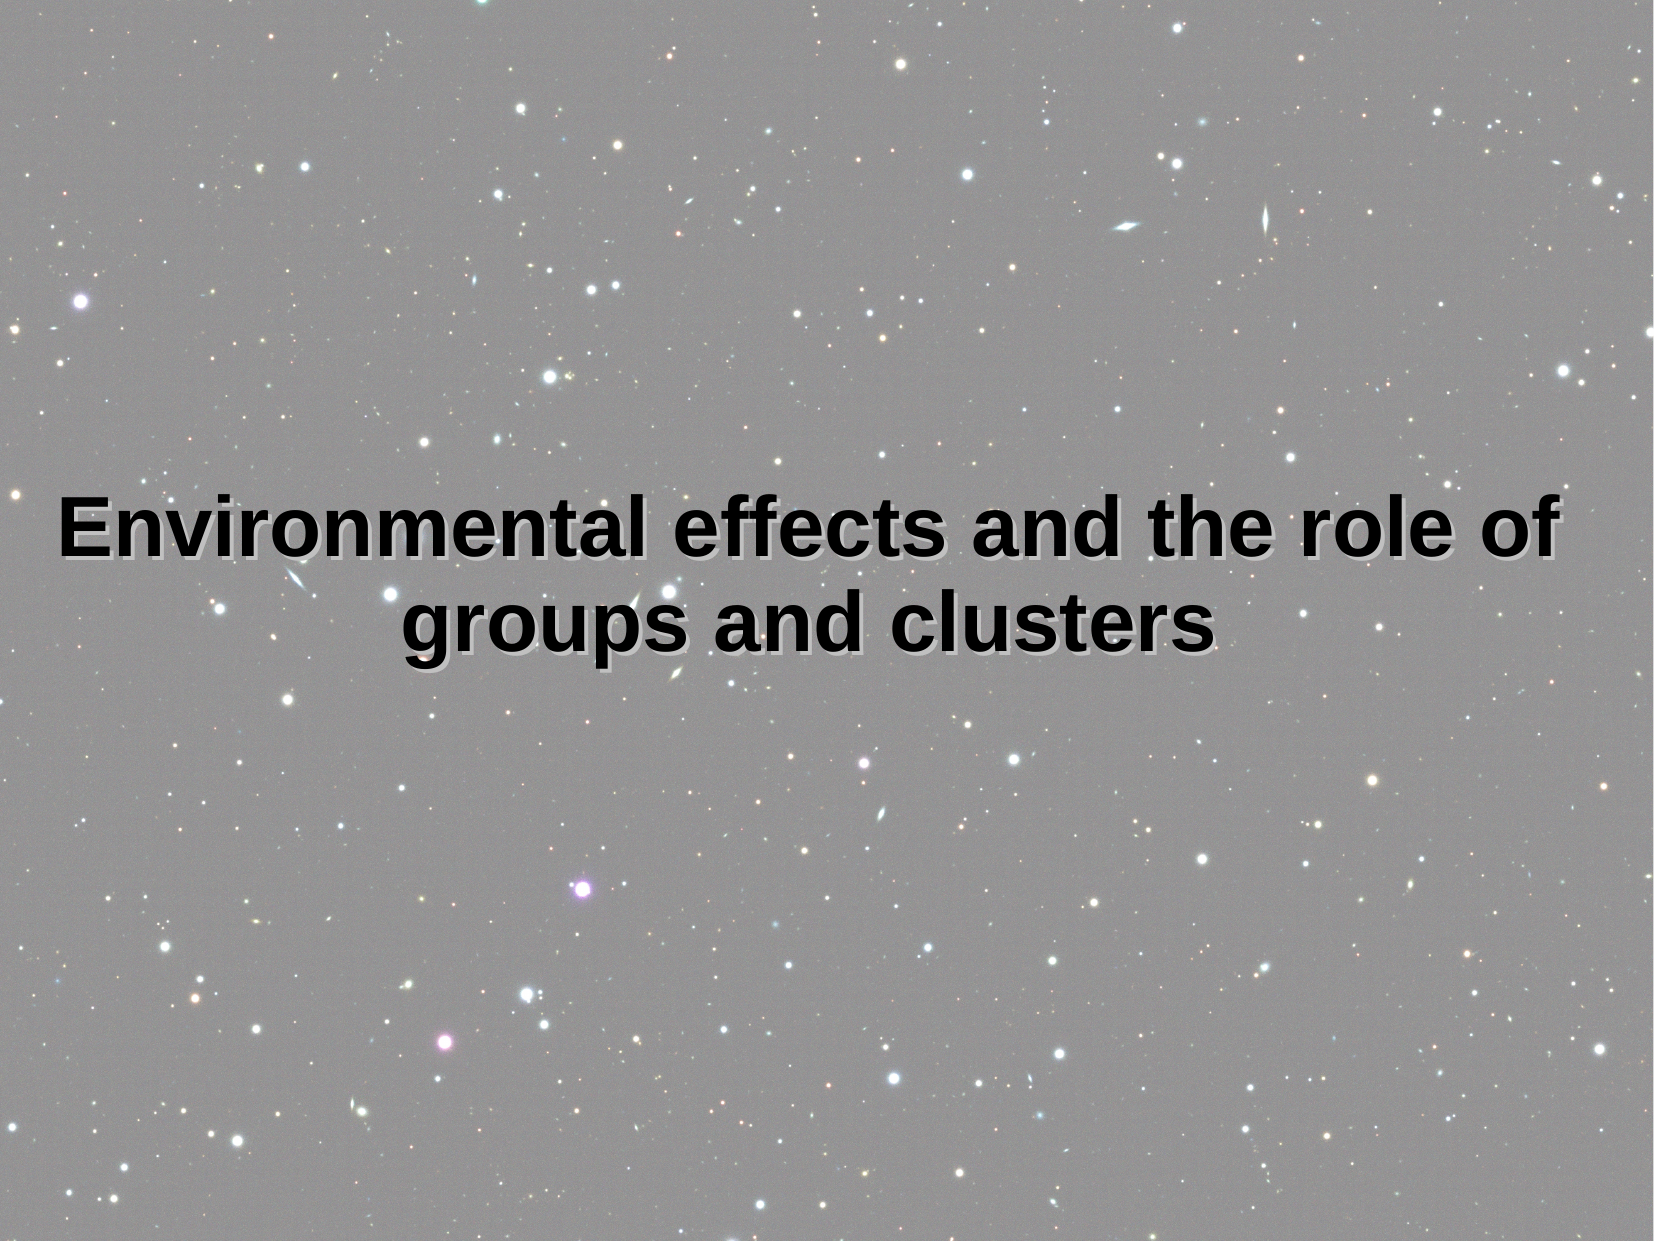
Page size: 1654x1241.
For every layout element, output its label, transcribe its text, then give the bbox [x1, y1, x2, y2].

text_box Environmental effects and the role of groups and clusters [21, 472, 1597, 679]
text_box [0, 0, 1654, 1241]
